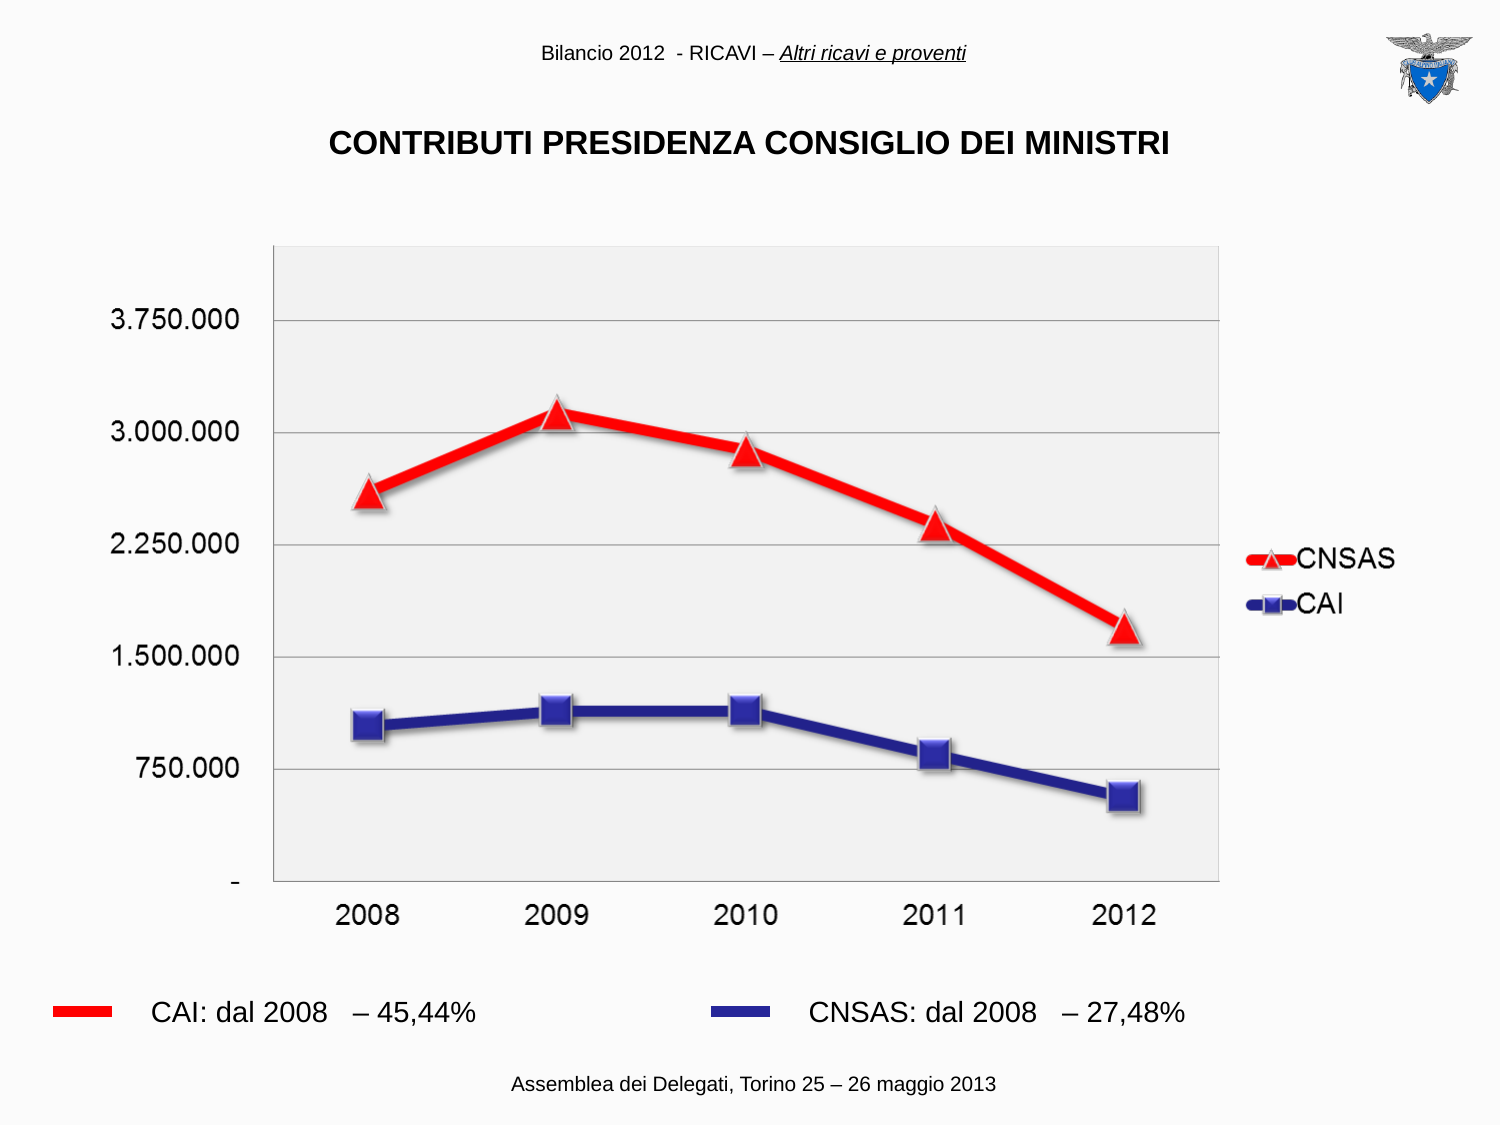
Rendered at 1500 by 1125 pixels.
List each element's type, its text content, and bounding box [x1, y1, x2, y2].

text_box CONTRIBUTI PRESIDENZA CONSIGLIO DEI MINISTRI [260, 113, 1240, 155]
text_box CNSAS: dal 2008 – 27,48% [793, 985, 1243, 1038]
text_box Assemblea dei Delegati, Torino 25 – 26 maggio 2013 [269, 1062, 1239, 1105]
text_box Bilancio 2012 - RICAVI – Altri ricavi e proventi [419, 31, 1088, 73]
chart [81, 211, 1426, 954]
picture [1382, 29, 1477, 112]
text_box CAI: dal 2008 – 45,44% [135, 985, 585, 1038]
